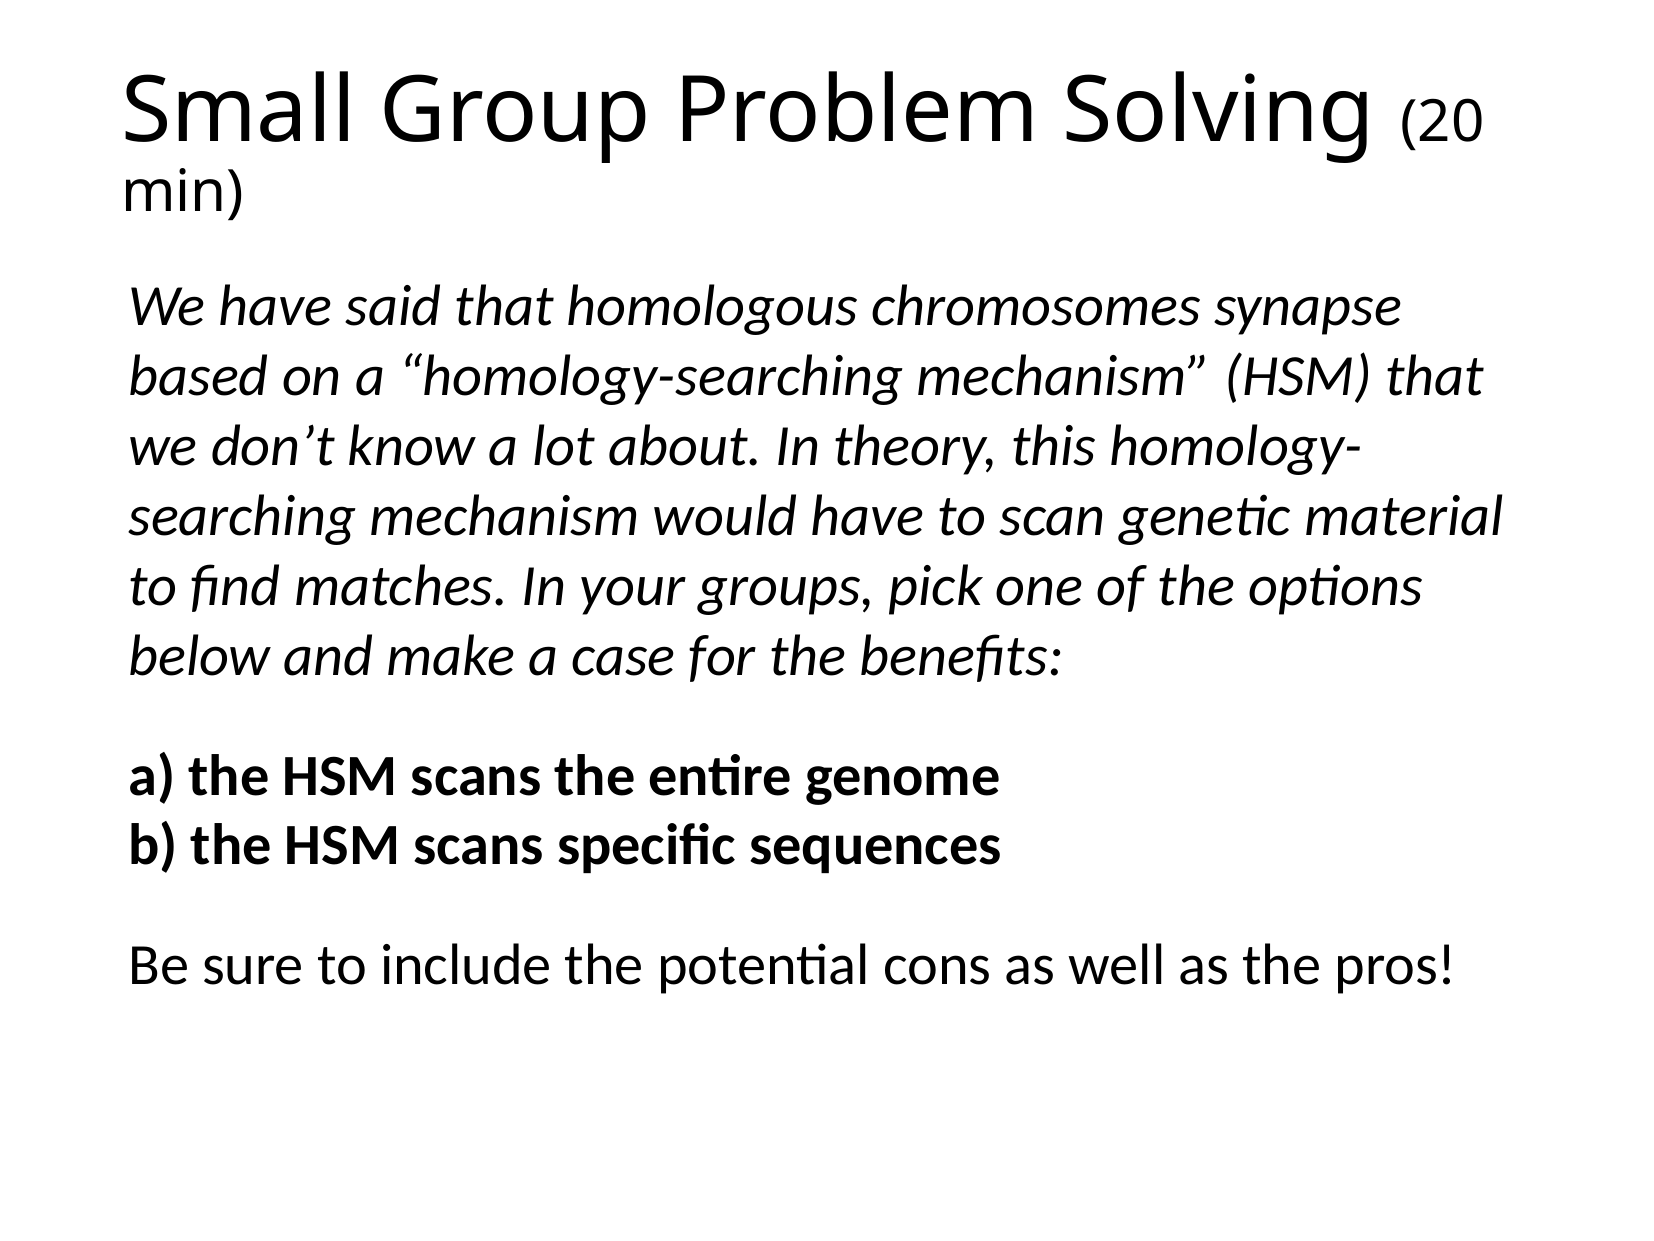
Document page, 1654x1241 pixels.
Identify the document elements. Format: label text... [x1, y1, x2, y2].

text_box We have said that homologous chromosomes synapse based on a “homology-searching mechanism” (HSM) that we don’t know a lot about. In theory, this homology-searching mechanism would have to scan genetic material to find matches. In your groups, pick one of the options below and make a case for the benefits: a) the HSM scans the entire genome b) the HSM scans specific sequences Be sure to include the potential cons as well as the pros! [113, 259, 1540, 1046]
text_box Small Group Problem Solving (20 min) [106, 23, 1532, 263]
